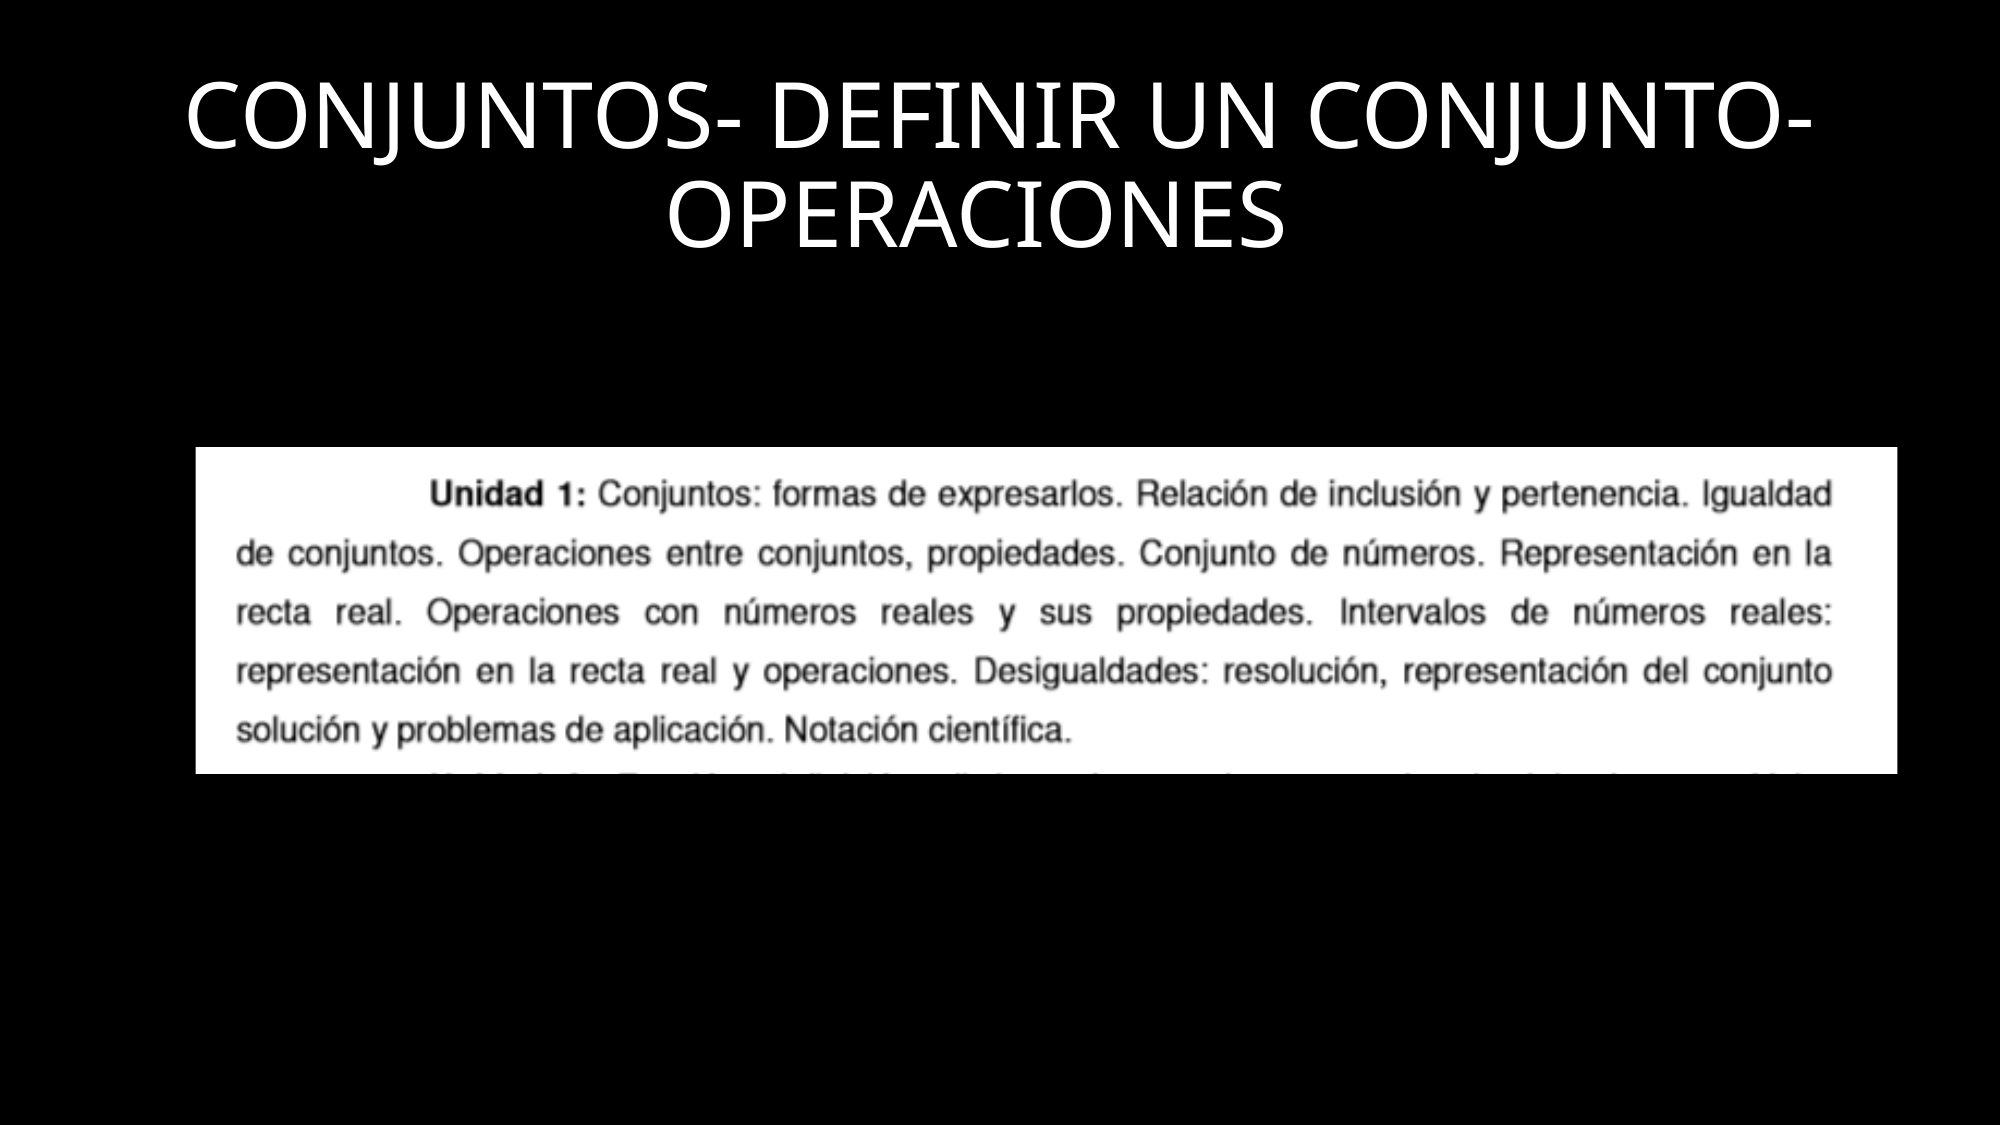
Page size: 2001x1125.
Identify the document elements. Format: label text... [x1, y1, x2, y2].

title CONJUNTOS- DEFINIR UN CONJUNTO- OPERACIONES [137, 59, 1863, 278]
picture [195, 447, 1898, 774]
